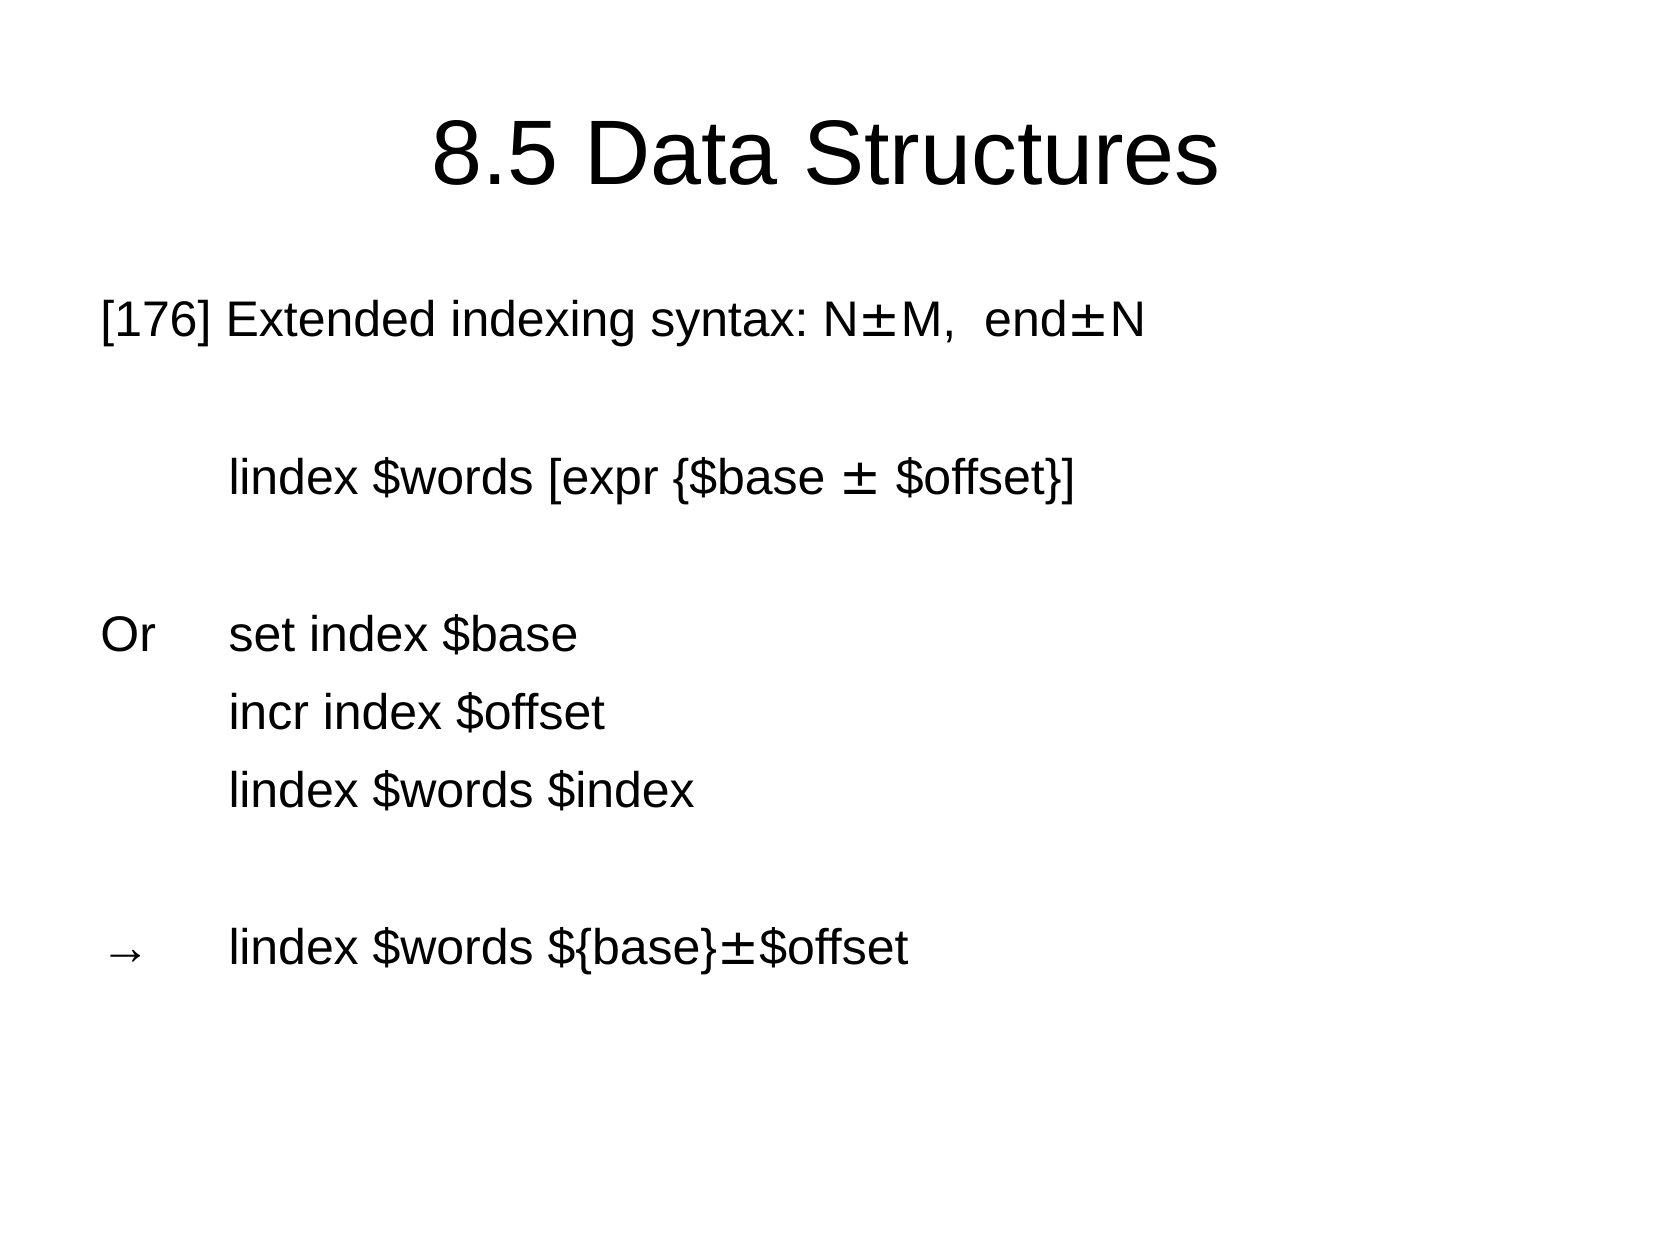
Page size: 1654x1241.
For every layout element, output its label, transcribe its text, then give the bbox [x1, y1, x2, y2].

title 8.5 Data Structures [82, 56, 1571, 250]
list [176] Extended indexing syntax: N±M, end±N lindex $words [expr {$base ± $offset}] Or set index $base incr index $offset lindex $words $index → lindex $words ${base}±$offset [82, 290, 1571, 1201]
